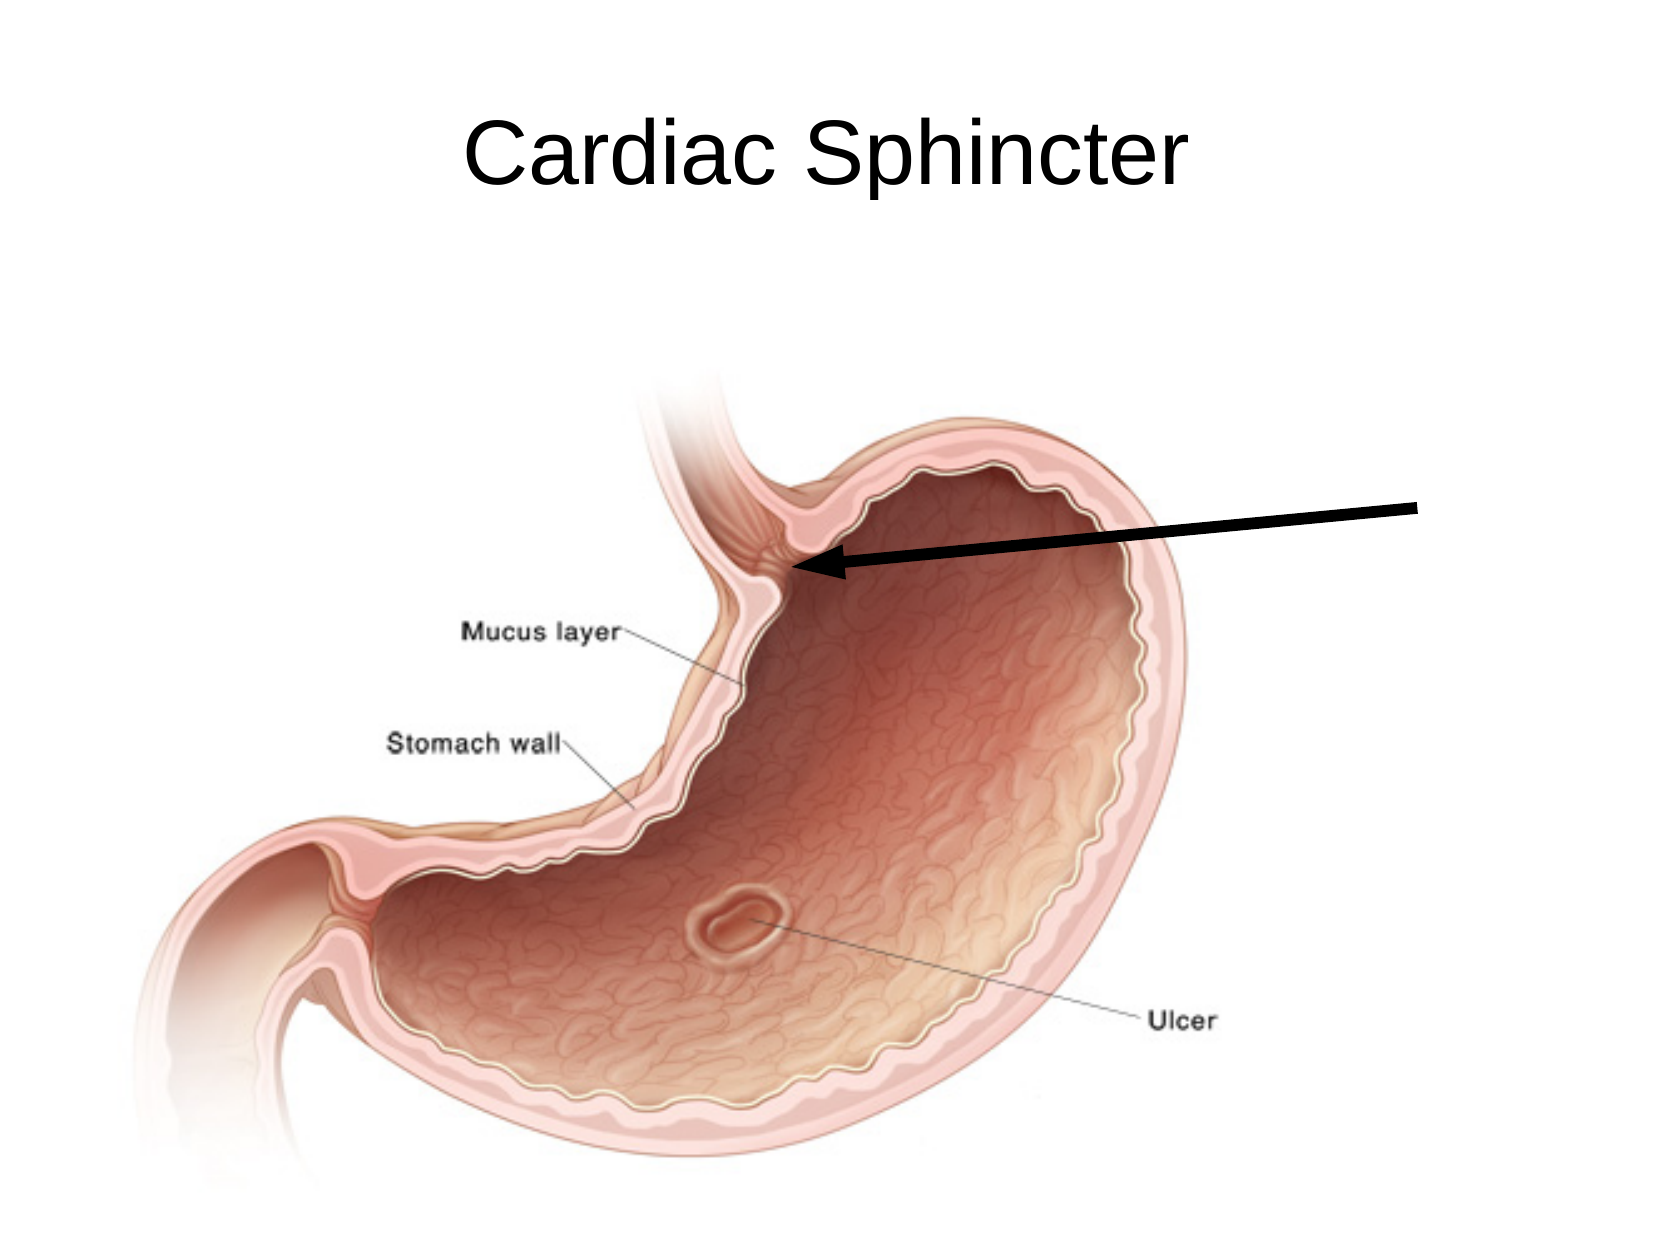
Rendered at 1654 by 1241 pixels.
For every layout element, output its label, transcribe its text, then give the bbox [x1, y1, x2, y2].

picture [59, 200, 1312, 1241]
title Cardiac Sphincter [82, 49, 1571, 257]
